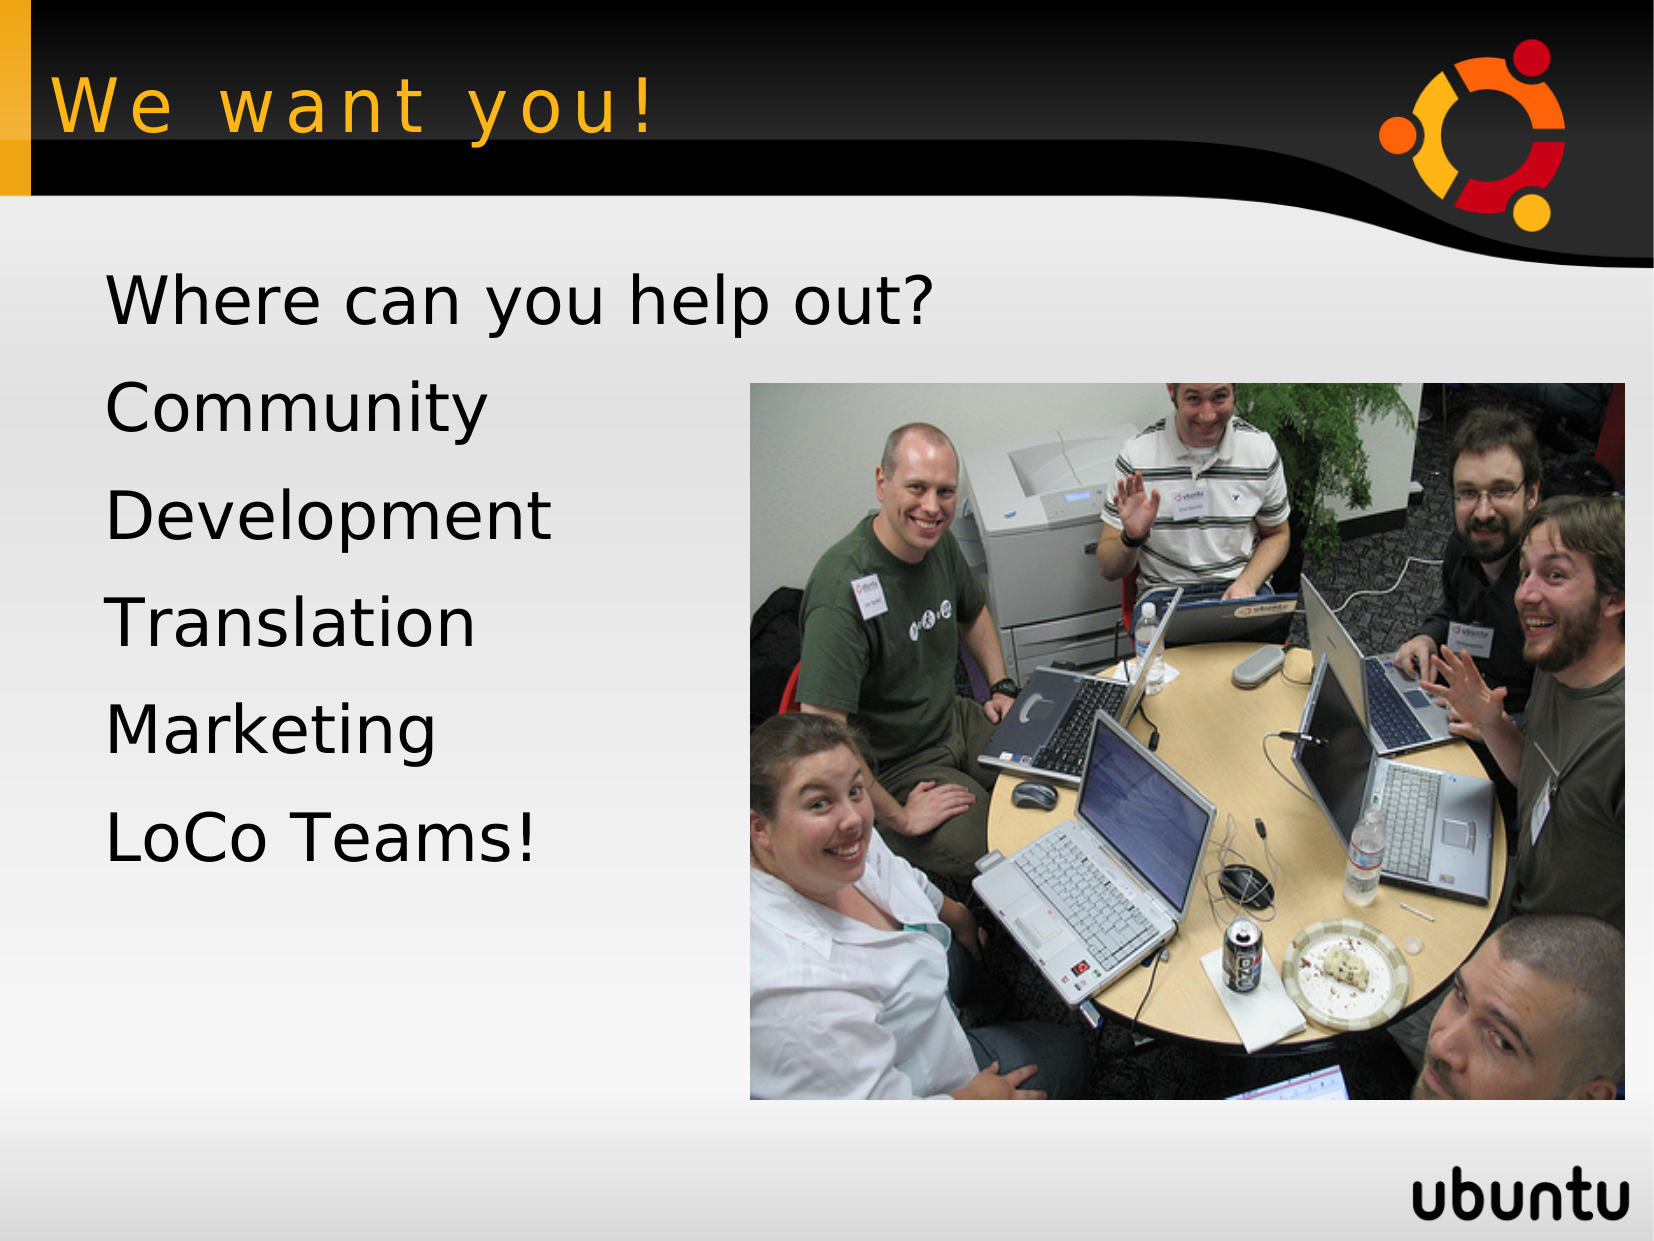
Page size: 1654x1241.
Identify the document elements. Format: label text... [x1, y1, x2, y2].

title We want you! [49, 62, 1538, 151]
picture [0, 0, 1654, 1241]
list Where can you help out? Community Development Translation Marketing LoCo Teams! [86, 262, 1576, 1082]
